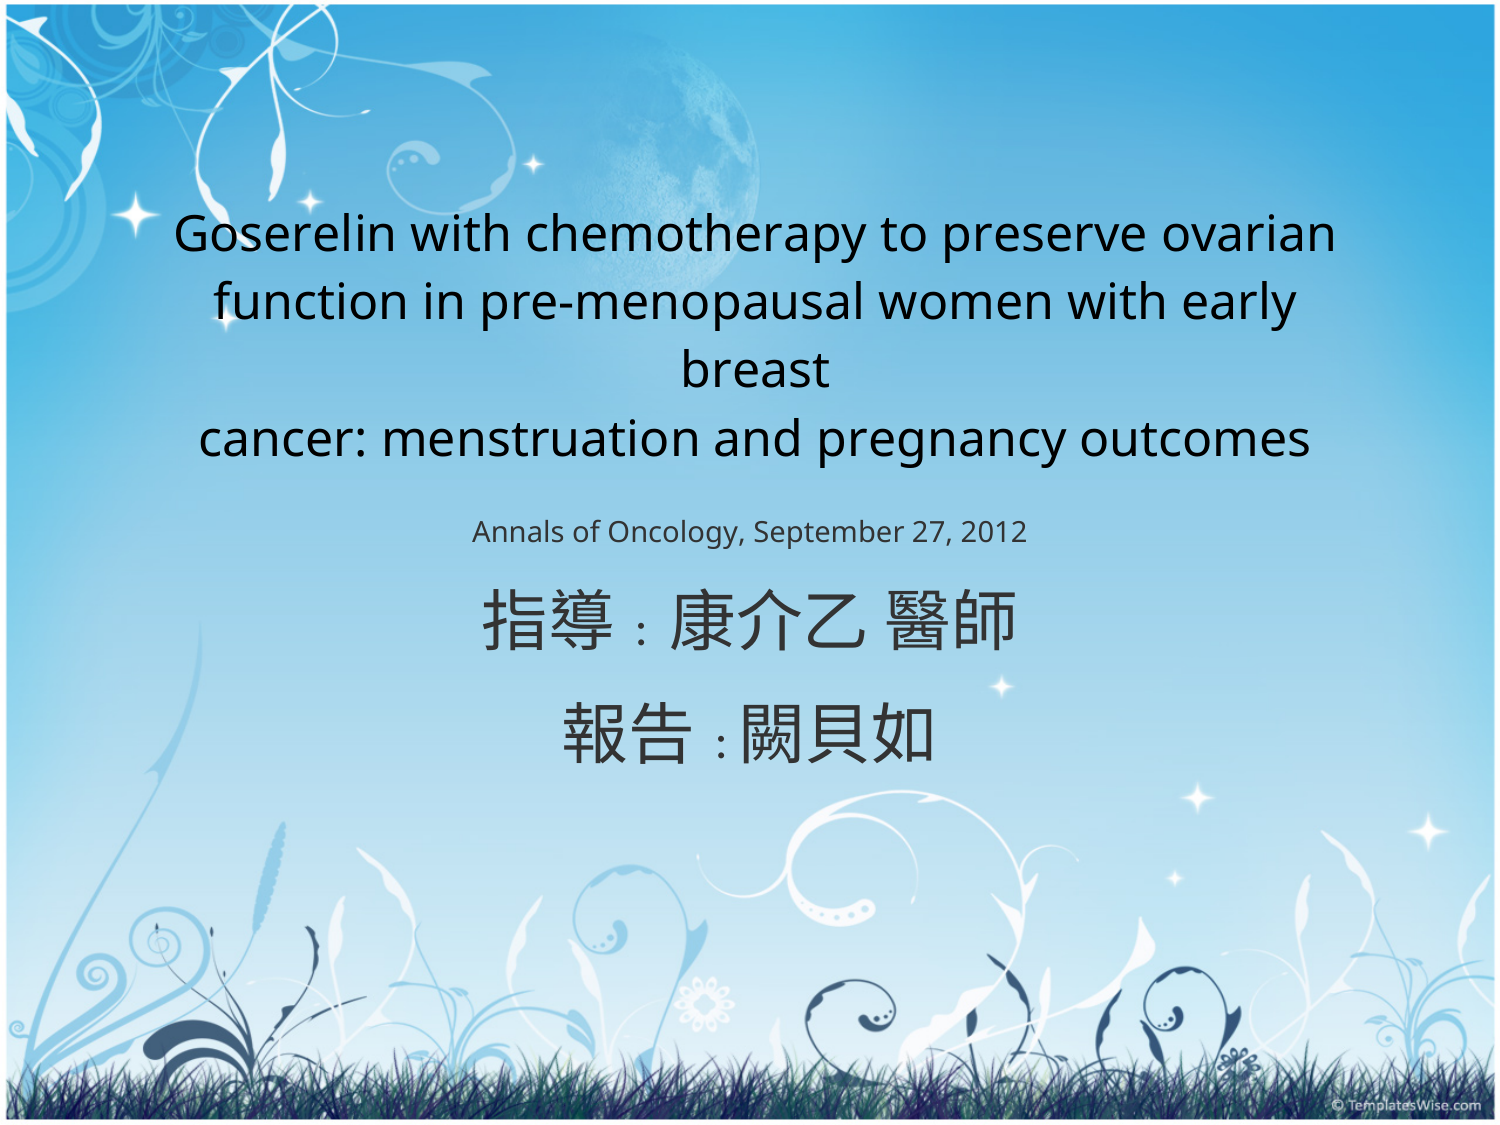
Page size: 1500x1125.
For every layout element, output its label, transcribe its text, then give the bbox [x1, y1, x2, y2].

text_box Annals of Oncology, September 27, 2012 指導: 康介乙 醫師 報告:闕貝如 [225, 503, 1276, 792]
picture [0, 0, 1500, 1125]
title Goserelin with chemotherapy to preserve ovarian function in pre-menopausal women with early breast cancer: menstruation and pregnancy outcomes [118, 213, 1394, 455]
